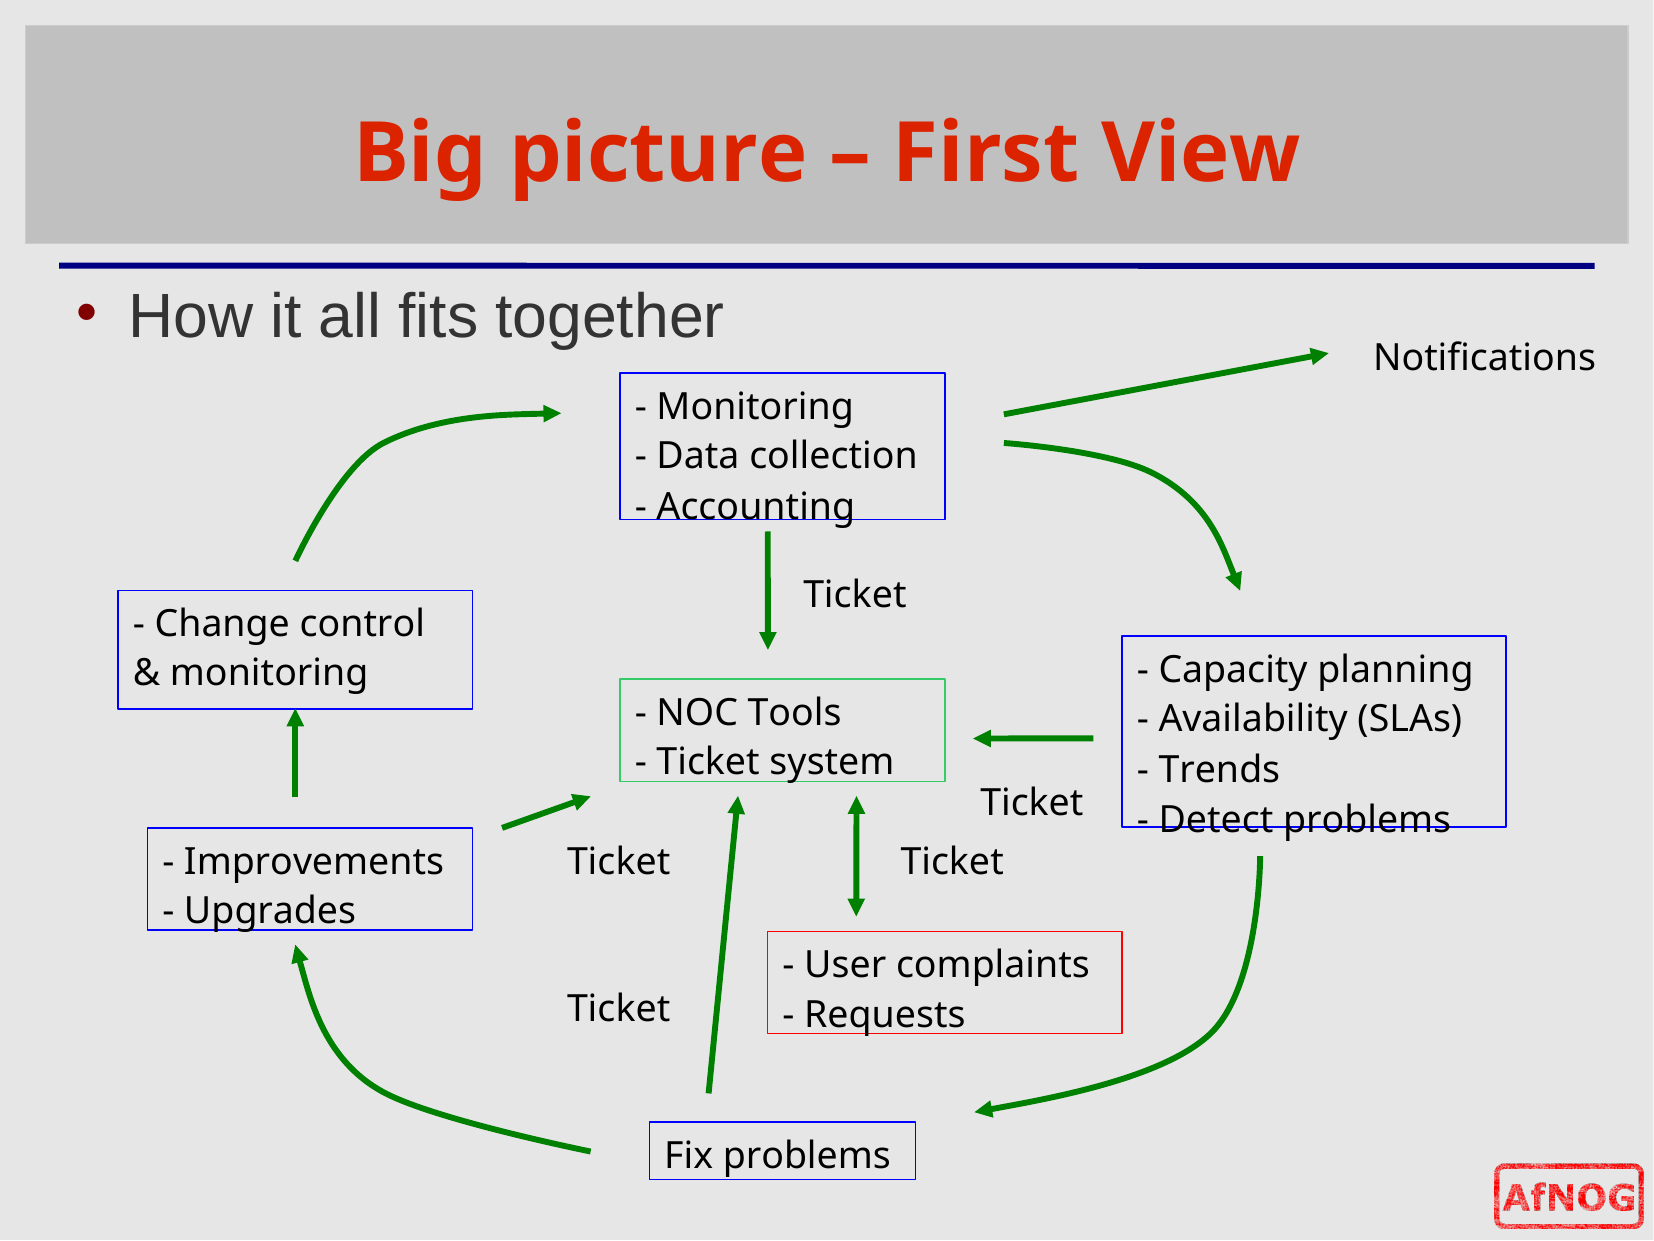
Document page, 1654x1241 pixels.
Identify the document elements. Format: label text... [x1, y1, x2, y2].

text_box Notifications [1358, 324, 1625, 383]
list How it all fits together [59, 283, 1595, 361]
text_box - NOC Tools - Ticket system [620, 679, 945, 782]
text_box - User complaints - Requests [767, 931, 1123, 1034]
picture [1494, 1163, 1644, 1229]
text_box - Capacity planning - Availability (SLAs)‏ - Trends - Detect problems [1122, 635, 1506, 827]
text_box - Improvements - Upgrades [147, 828, 473, 931]
text_box Ticket [965, 768, 1123, 827]
text_box - Change control & monitoring [118, 590, 473, 709]
text_box Fix problems [649, 1122, 916, 1180]
text_box Ticket [552, 828, 709, 886]
text_box Ticket [885, 828, 1043, 886]
text_box - Monitoring - Data collection - Accounting [620, 373, 945, 520]
text_box Ticket [788, 560, 946, 619]
title Big picture – First View [121, 46, 1534, 254]
text_box Ticket [552, 975, 709, 1034]
